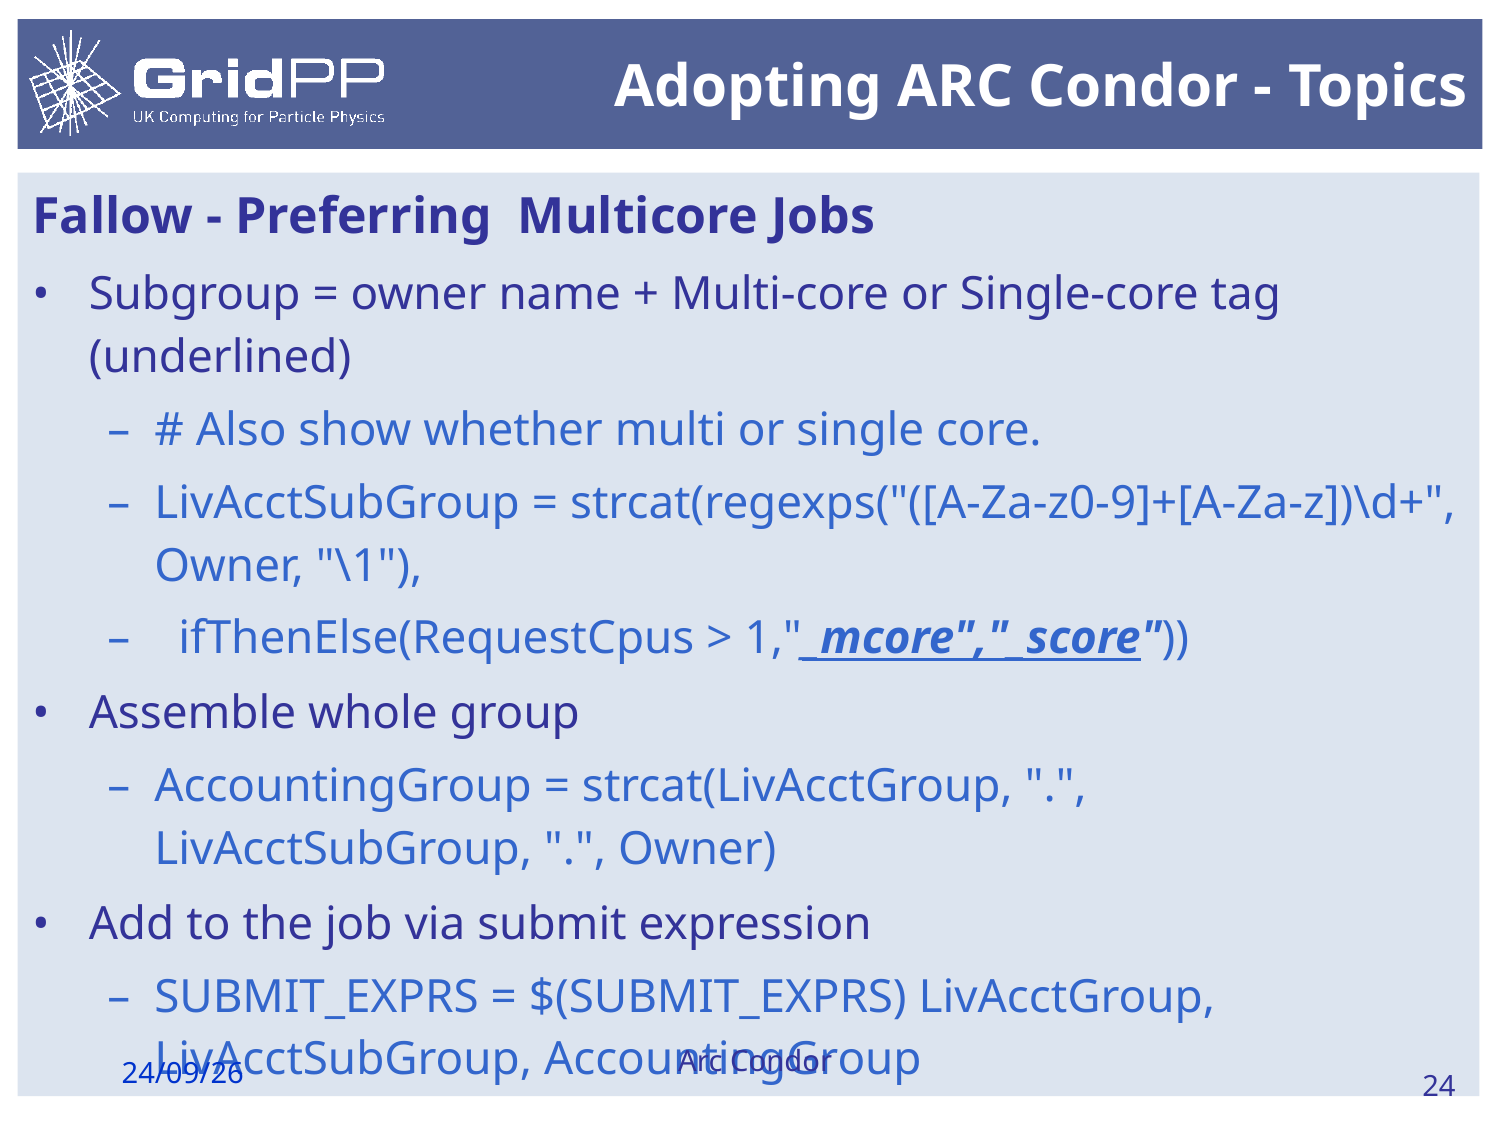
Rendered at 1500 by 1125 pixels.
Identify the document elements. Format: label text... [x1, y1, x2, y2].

picture [29, 30, 384, 136]
list Fallow - Preferring Multicore Jobs Subgroup = owner name + Multi-core or Single-core tag (underlined) # Also show whether multi or single core. LivAcctSubGroup = strcat(regexps("([A-Za-z0-9]+[A-Za-z])\d+", Owner, "\1"), ifThenElse(RequestCpus > 1,"_mcore","_score")) Assemble whole group AccountingGroup = strcat(LivAcctGroup, ".", LivAcctSubGroup, ".", Owner) Add to the job via submit expression SUBMIT_EXPRS = $(SUBMIT_EXPRS) LivAcctGroup, LivAcctSubGroup, AccountingGroup [17, 172, 1480, 991]
text_box <number> [1388, 1059, 1471, 1094]
title Adopting ARC Condor - Topics [513, 19, 1483, 149]
text_box 01/03/16 [29, 1046, 337, 1095]
text_box Arc Condor [536, 1034, 975, 1094]
